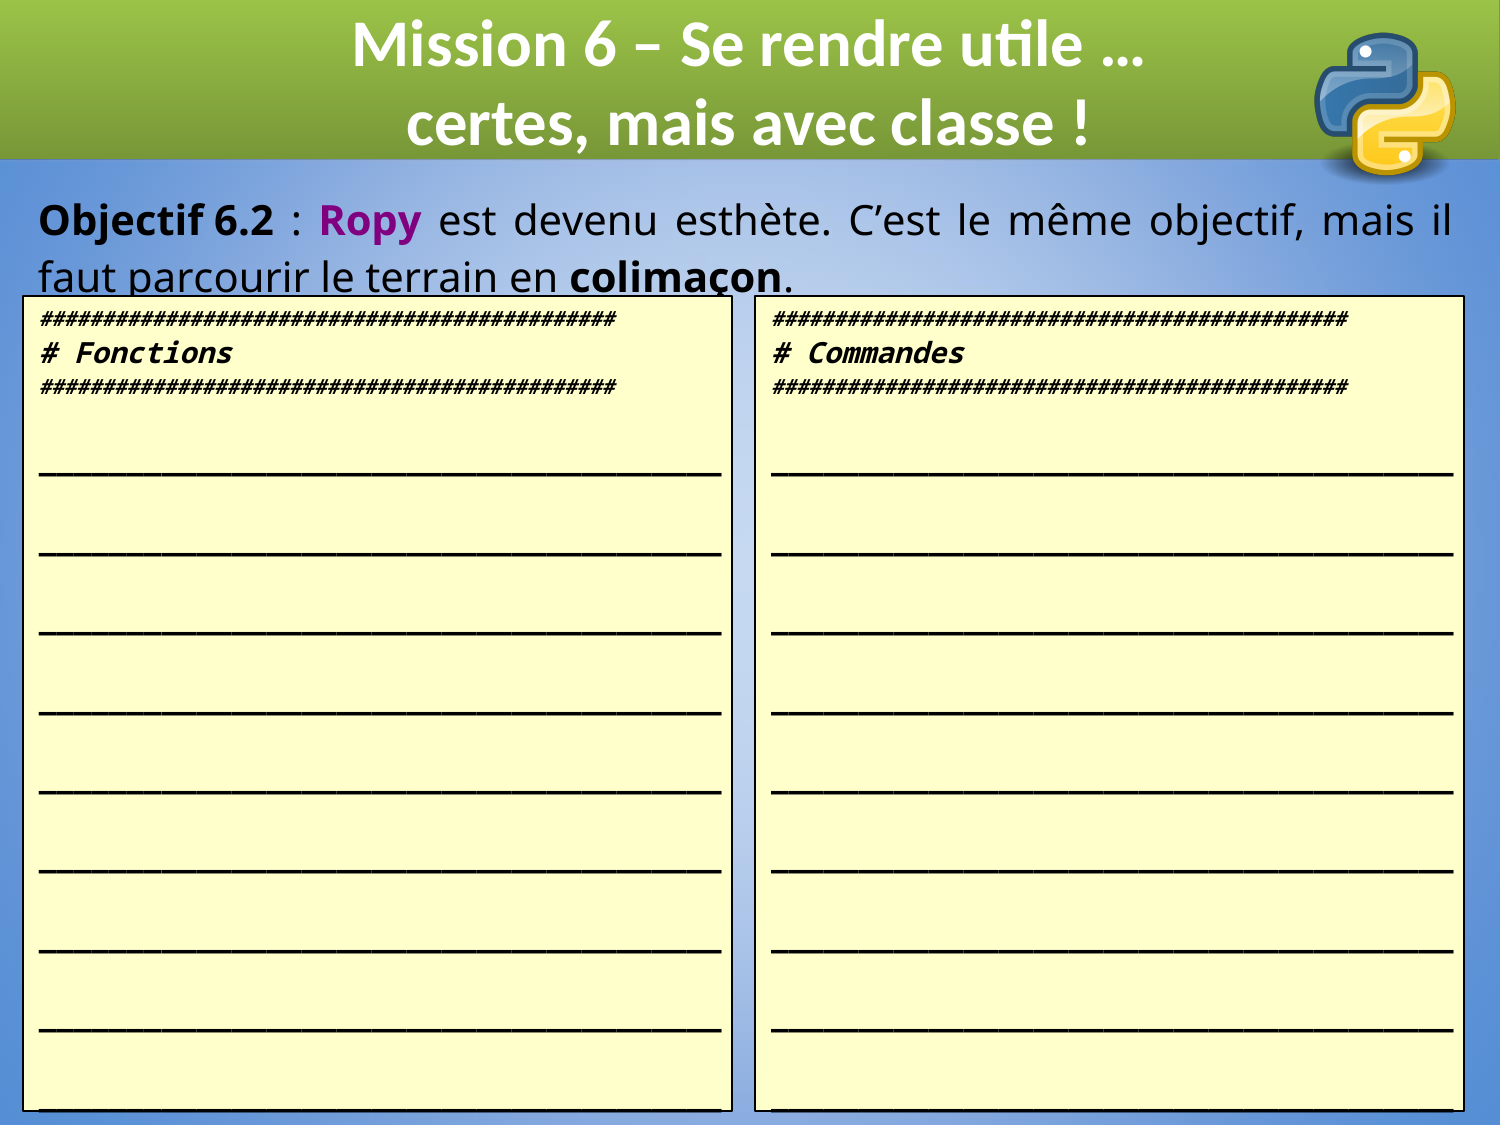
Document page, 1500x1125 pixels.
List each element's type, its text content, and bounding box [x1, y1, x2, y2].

text_box ############################################## # Commandes ############################################## _______________________________________ _______________________________________ _______________________________________ _______________________________________ _______________________________________ _______________________________________ _______________________________________ _______________________________________ _______________________________________ _______________________________________ _______________________________________ _______________________________________ [755, 295, 1465, 1111]
text_box Objectif 6.2 : Ropy est devenu esthète. C’est le même objectif, mais il faut parcourir le terrain en colimaçon. [23, 183, 1469, 282]
text_box ############################################## # Fonctions ############################################## _______________________________________ _______________________________________ _______________________________________ _______________________________________ _______________________________________ _______________________________________ _______________________________________ _______________________________________ _______________________________________ _______________________________________ _______________________________________ _______________________________________ [23, 295, 732, 1111]
text_box Mission 6 – Se rendre utile … certes, mais avec classe ! [0, 0, 1500, 159]
picture [0, 29, 1500, 1125]
